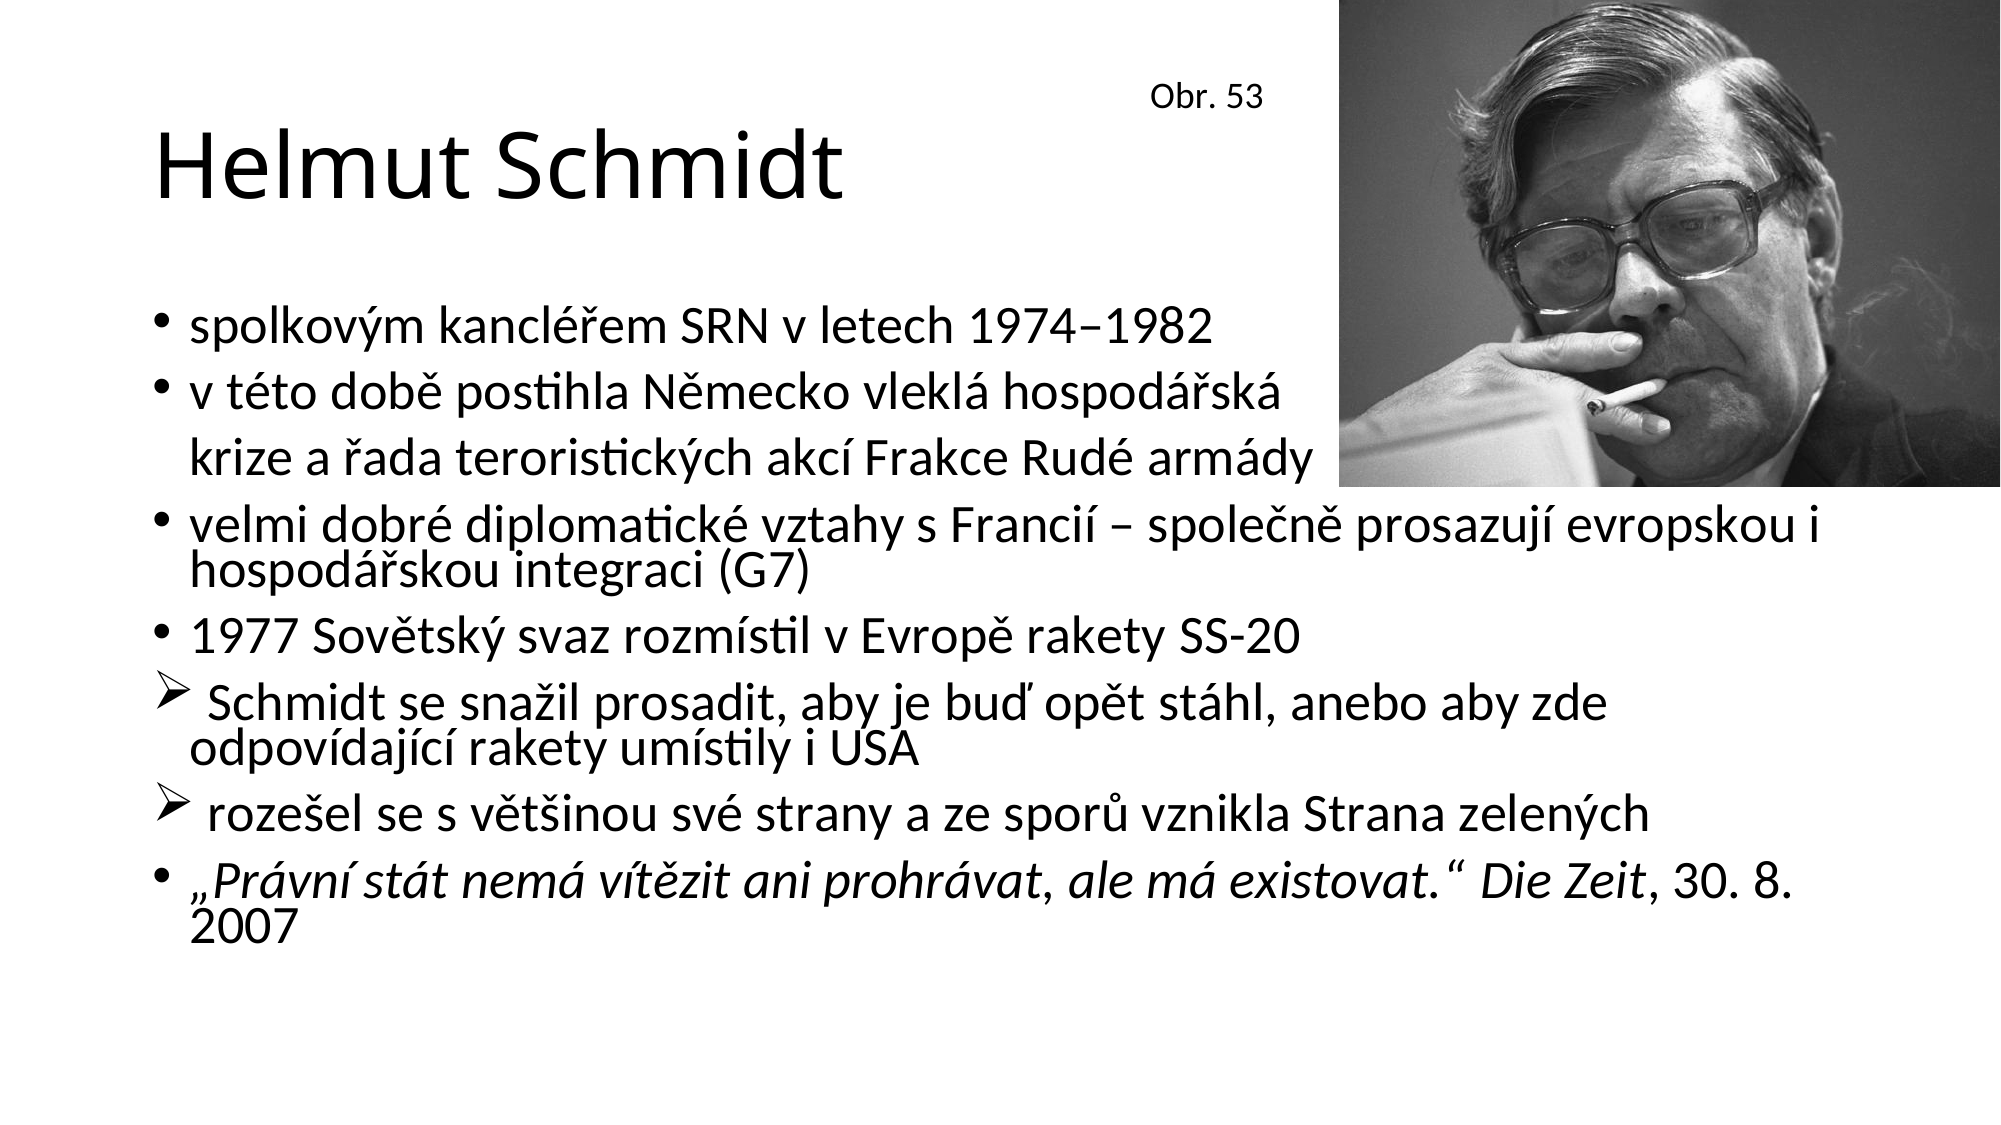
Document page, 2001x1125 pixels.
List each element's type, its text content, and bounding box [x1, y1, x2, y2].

list spolkovým kancléřem SRN v letech 1974–1982 v této době postihla Německo vleklá hospodářská krize a řada teroristických akcí Frakce Rudé armády velmi dobré diplomatické vztahy s Francií – společně prosazují evropskou i hospodářskou integraci (G7) 1977 Sovětský svaz rozmístil v Evropě rakety SS-20 Schmidt se snažil prosadit, aby je buď opět stáhl, anebo aby zde odpovídající rakety umístily i USA rozešel se s většinou své strany a ze sporů vznikla Strana zelených „Právní stát nemá vítězit ani prohrávat, ale má existovat.“ Die Zeit, 30. 8. 2007 [137, 299, 1863, 1014]
title Helmut Schmidt [137, 59, 1339, 278]
picture [1339, 0, 2001, 487]
text_box Obr. 53 [1135, 63, 1279, 124]
